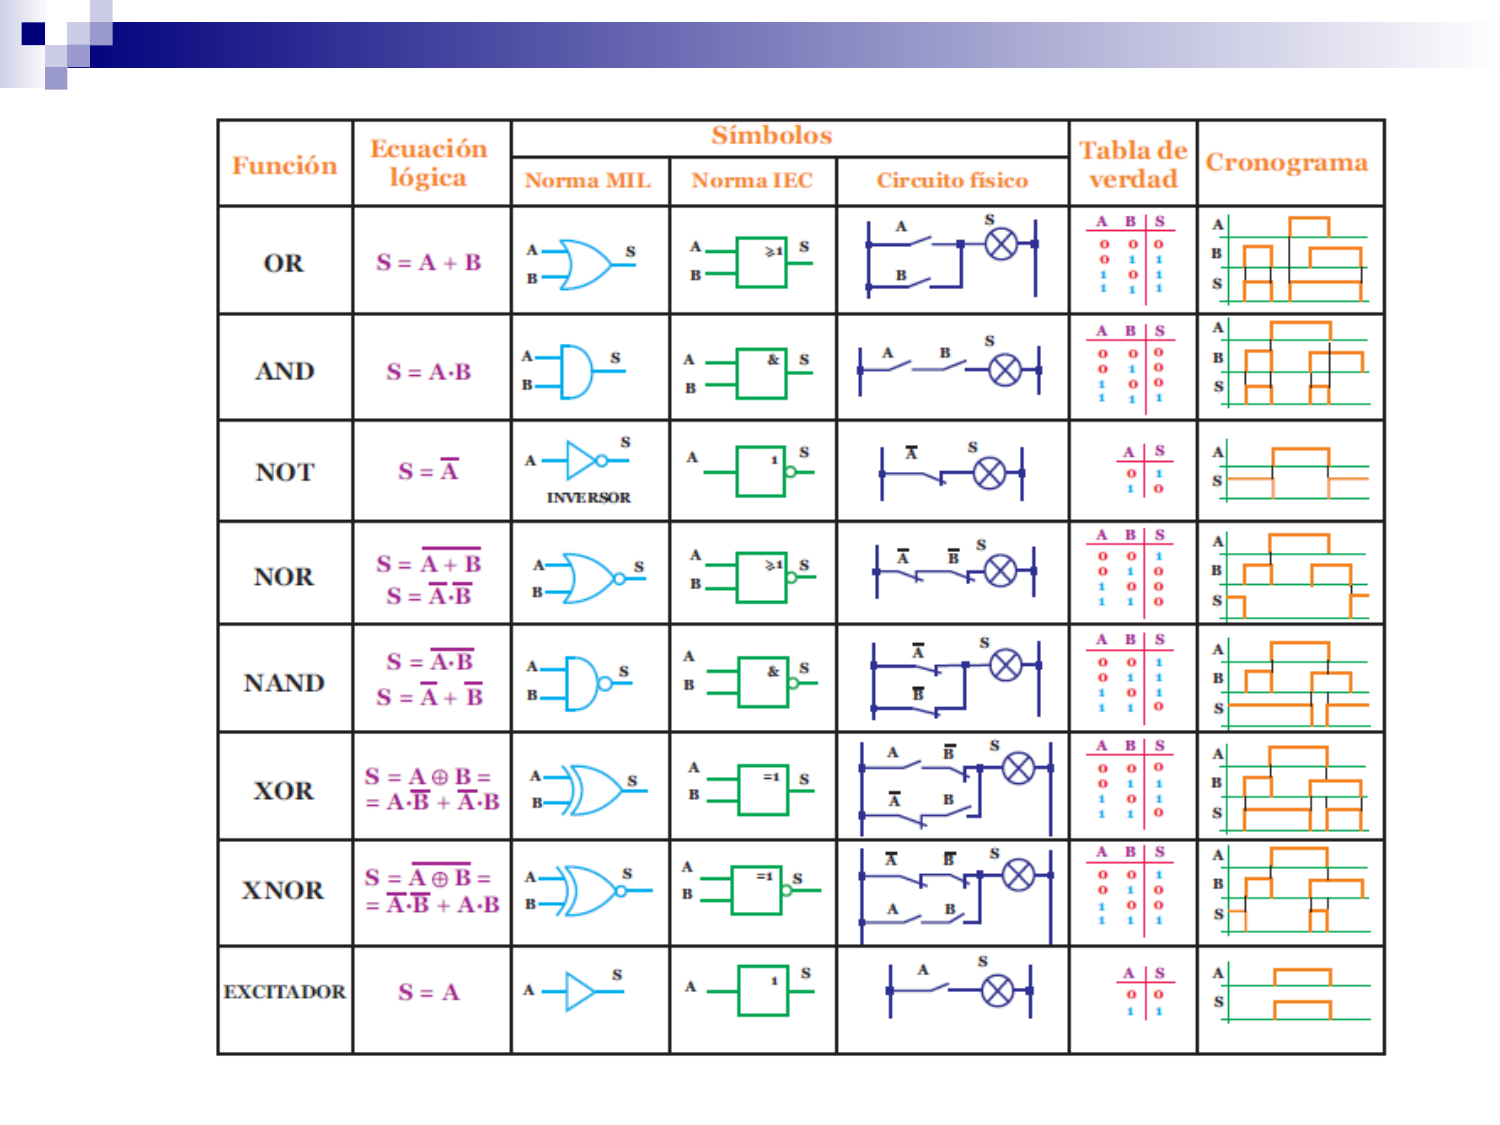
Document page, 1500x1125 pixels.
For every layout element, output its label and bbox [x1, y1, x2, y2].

picture [183, 112, 1405, 1083]
